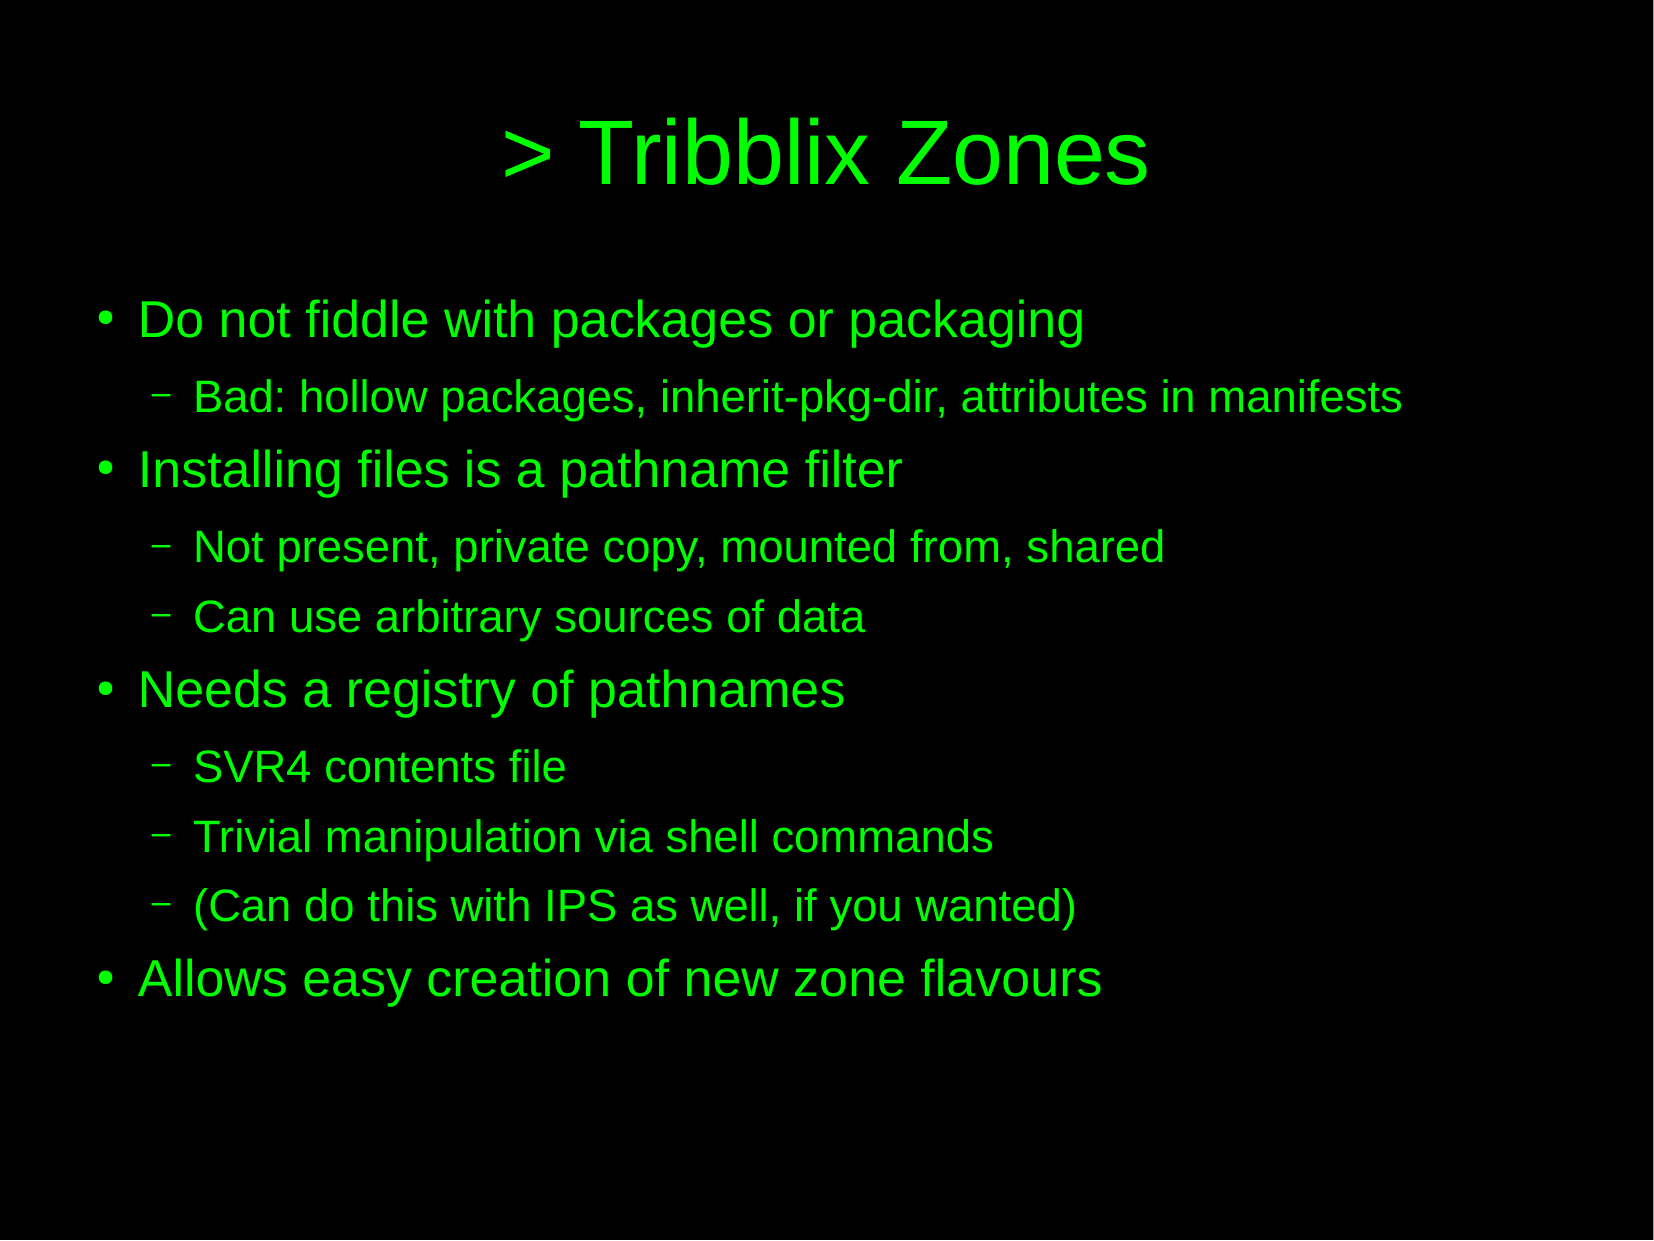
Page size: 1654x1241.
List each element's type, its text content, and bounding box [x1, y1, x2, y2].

list Do not fiddle with packages or packaging Bad: hollow packages, inherit-pkg-dir, attributes in manifests Installing files is a pathname filter Not present, private copy, mounted from, shared Can use arbitrary sources of data Needs a registry of pathnames SVR4 contents file Trivial manipulation via shell commands (Can do this with IPS as well, if you wanted) Allows easy creation of new zone flavours [82, 290, 1571, 1010]
title > Tribblix Zones [82, 49, 1571, 257]
